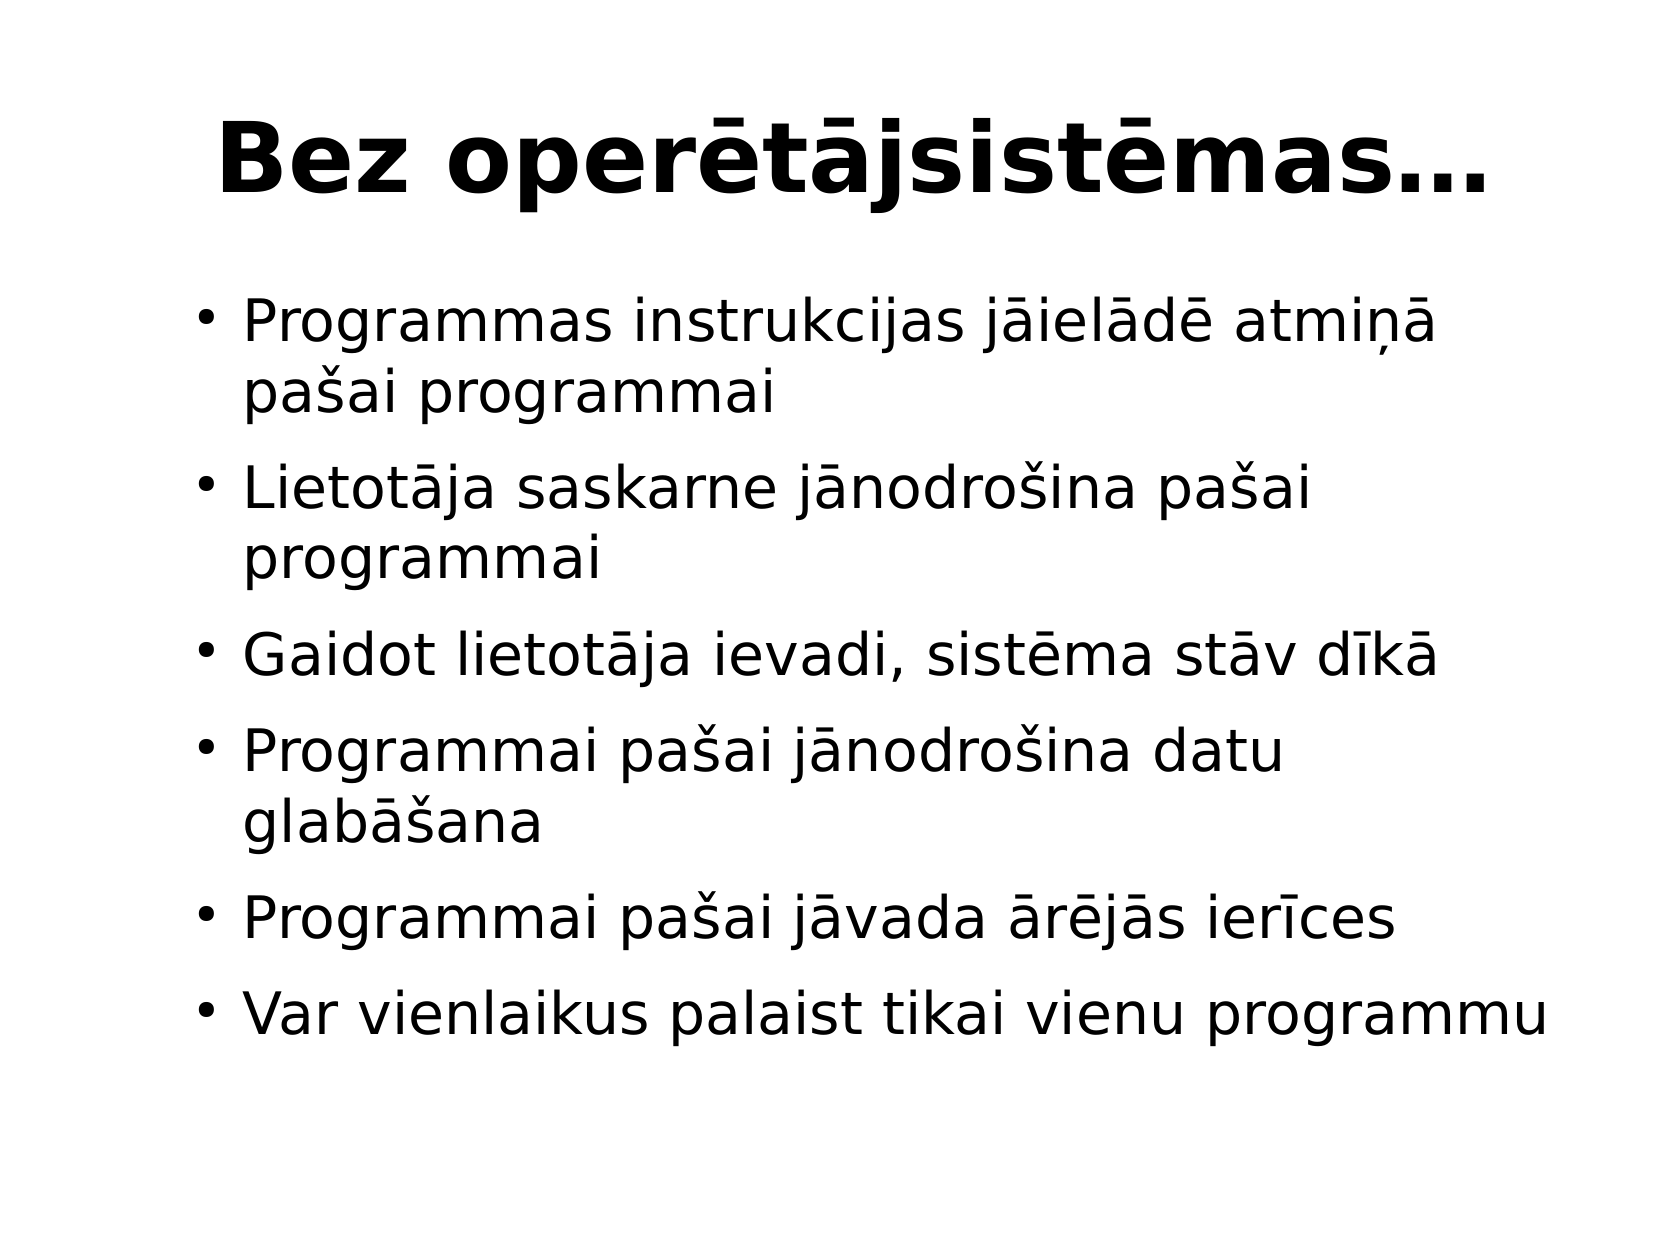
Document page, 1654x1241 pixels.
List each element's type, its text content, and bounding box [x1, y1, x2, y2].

list Programmas instrukcijas jāielādē atmiņā pašai programmai Lietotāja saskarne jānodrošina pašai programmai Gaidot lietotāja ievadi, sistēma stāv dīkā Programmai pašai jānodrošina datu glabāšana Programmai pašai jāvada ārējās ierīces Var vienlaikus palaist tikai vienu programmu [165, 275, 1571, 1094]
title Bez operētājsistēmas… [137, 49, 1571, 257]
